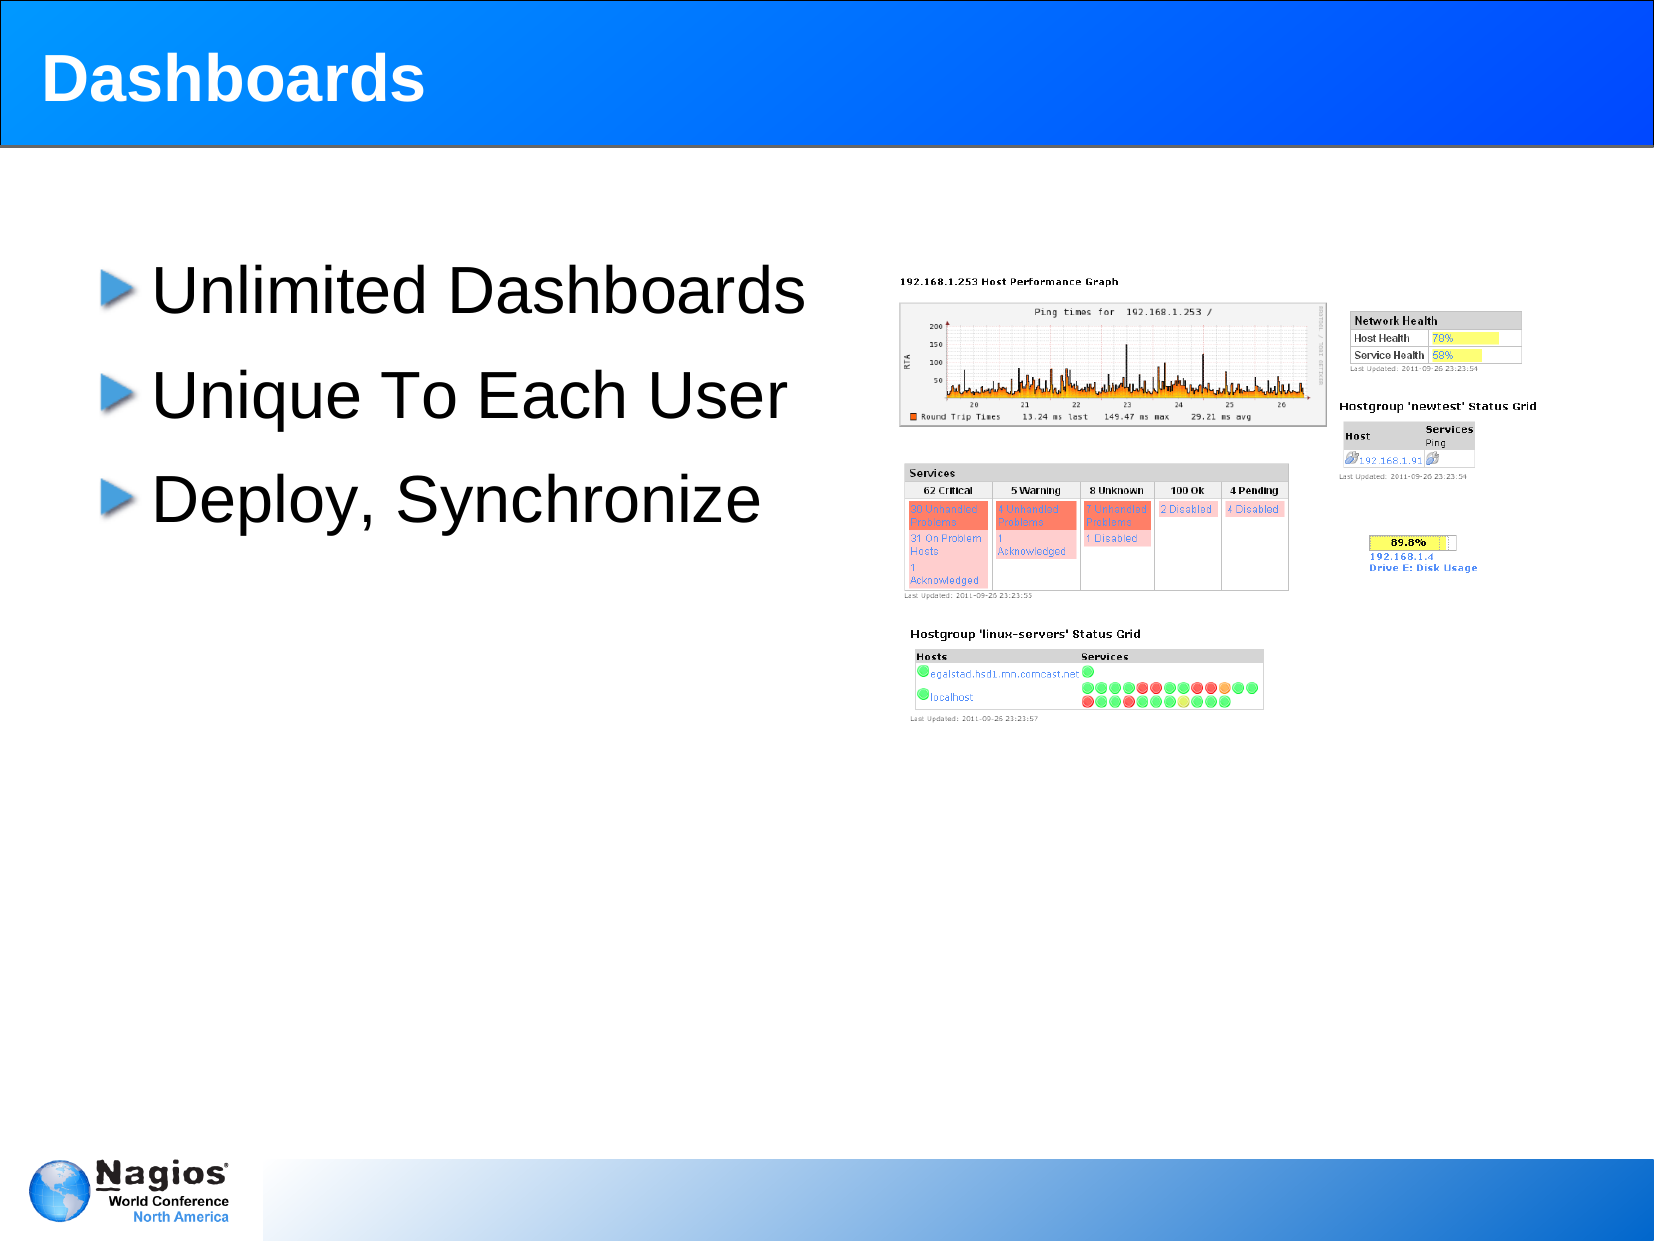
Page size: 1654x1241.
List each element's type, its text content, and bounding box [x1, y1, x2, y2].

list Unlimited Dashboards Unique To Each User Deploy, Synchronize [80, 253, 1569, 1058]
title Dashboards [41, 36, 1248, 120]
picture [29, 1159, 229, 1235]
picture [893, 267, 1569, 731]
